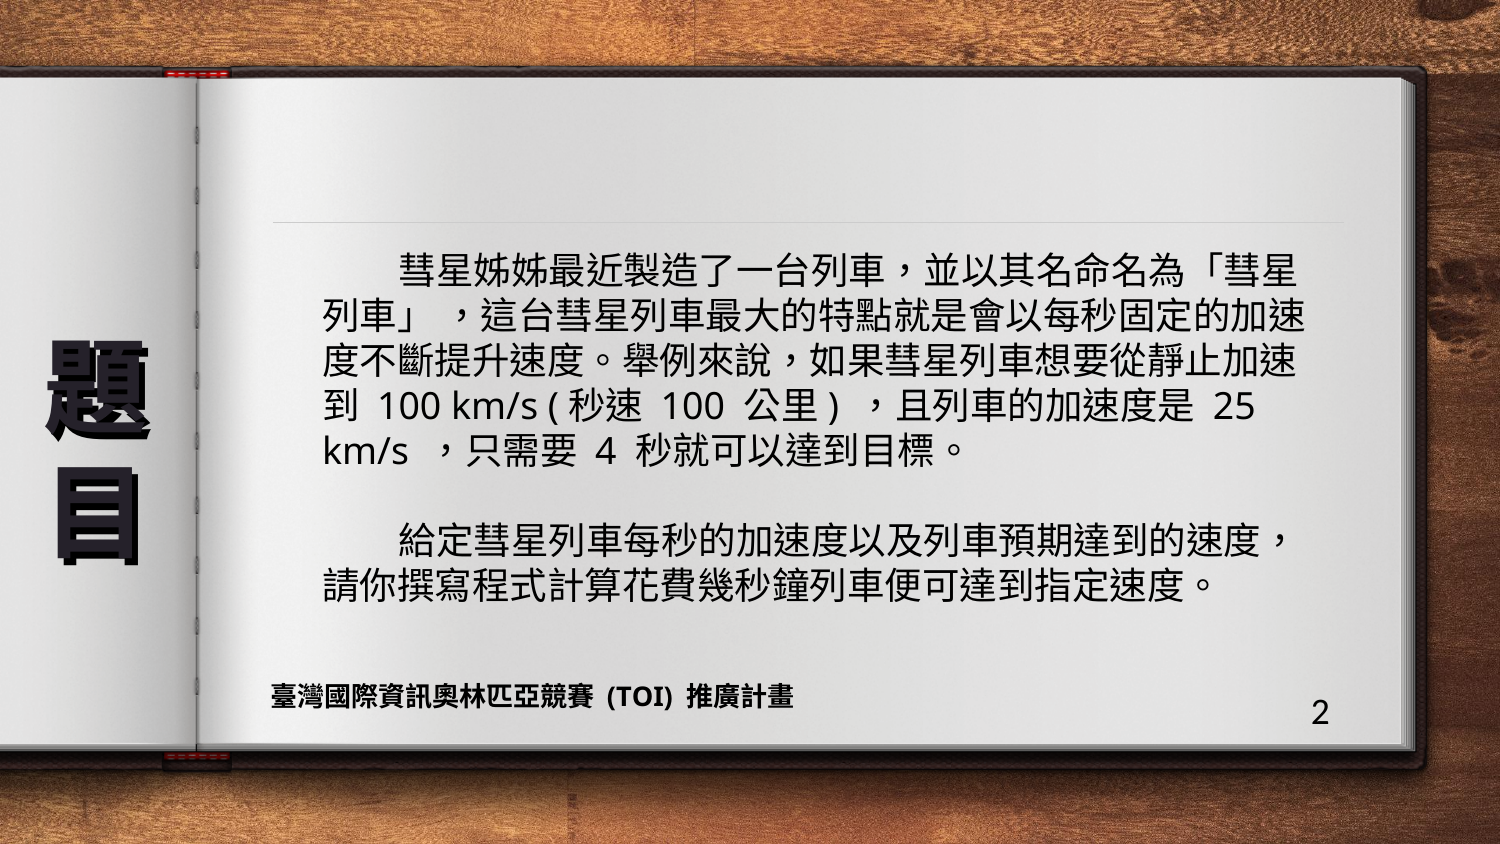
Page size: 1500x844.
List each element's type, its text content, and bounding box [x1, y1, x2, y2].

text_box [1295, 672, 1386, 737]
title 題 目 [28, 306, 210, 552]
text_box 彗星姊姊最近製造了一台列車，並以其名命名為「彗星列車」 ，這台彗星列車最大的特點就是會以每秒固定的加速度不斷提升速度。舉例來說，如果彗星列車想要從靜止加速到 100 km/s (秒速 100 公里) ，且列車的加速度是 25 km/s ，只需要 4 秒就可以達到目標。 給定彗星列車每秒的加速度以及列車預期達到的速度，請你撰寫程式計算花費幾秒鐘列車便可達到指定速度。 [307, 240, 1341, 615]
